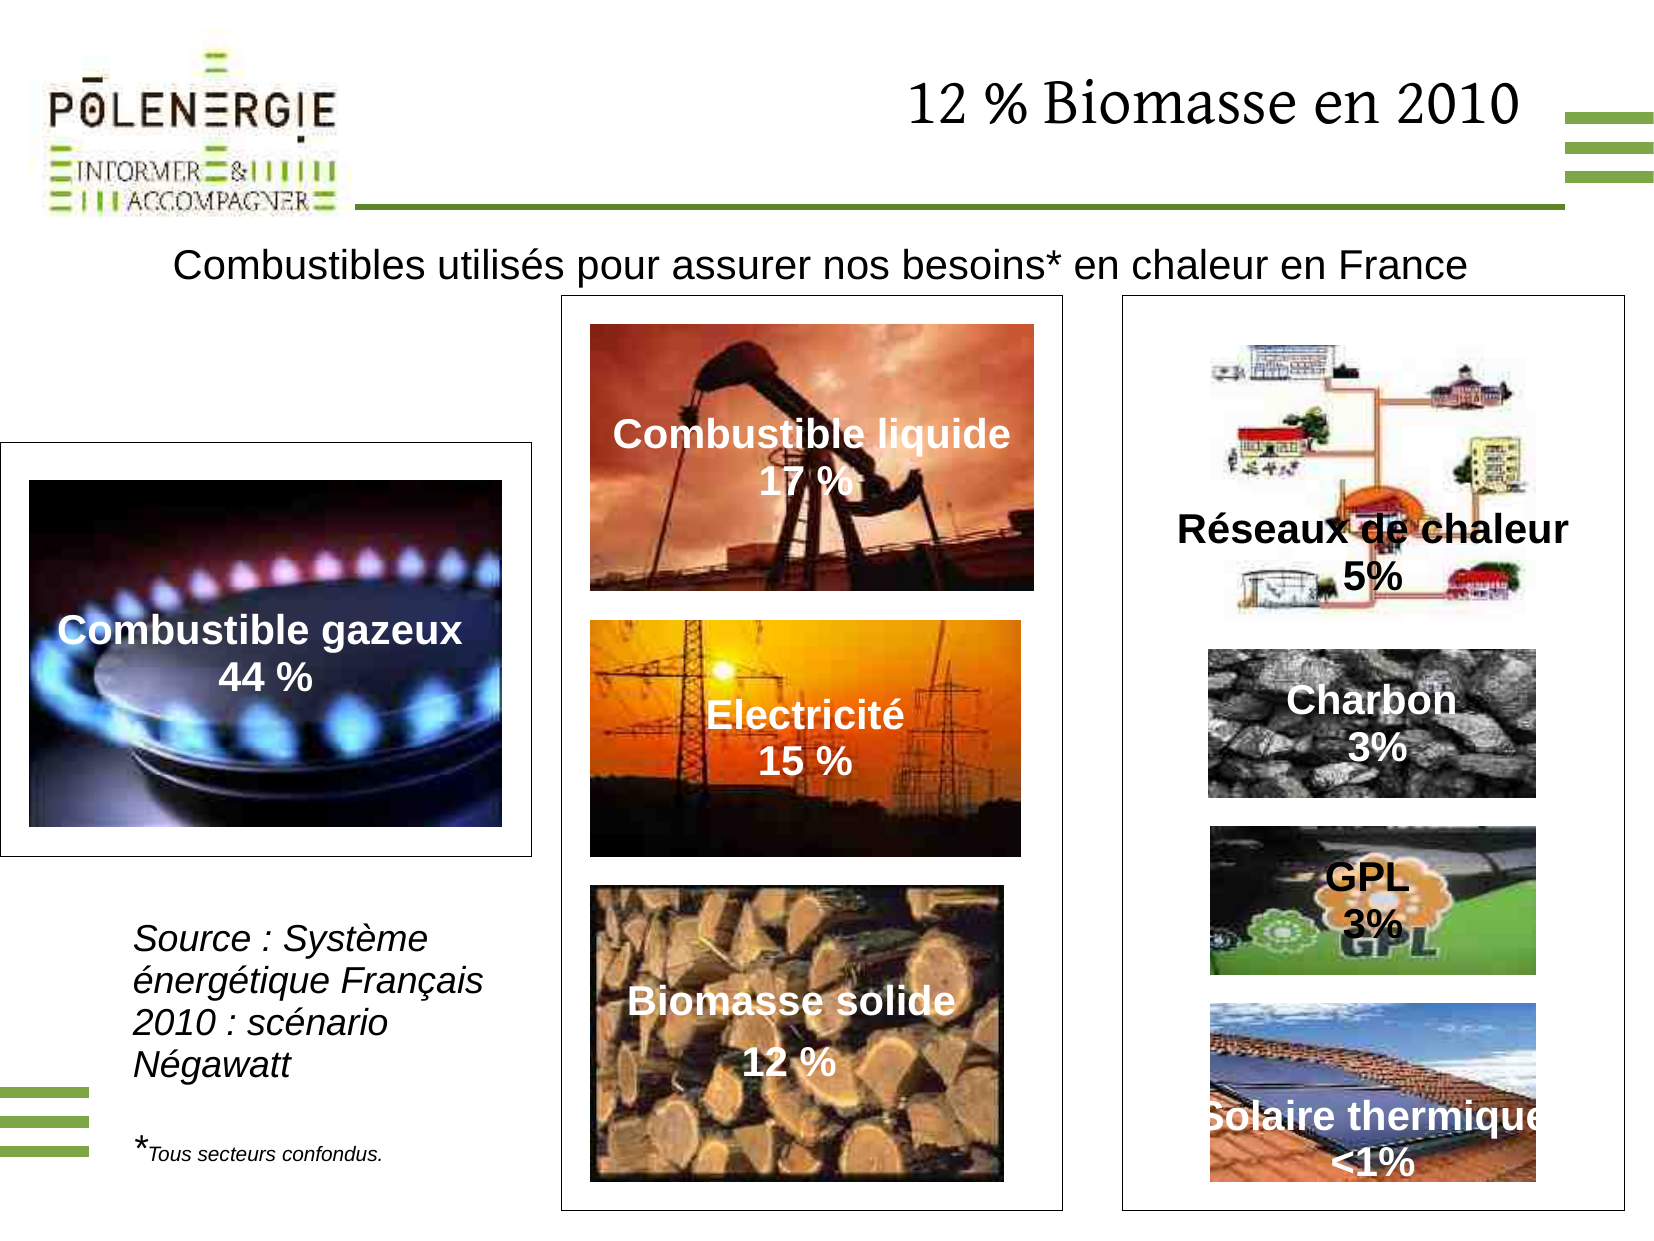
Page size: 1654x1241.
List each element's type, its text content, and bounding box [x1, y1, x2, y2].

picture [1210, 826, 1536, 975]
picture [29, 29, 355, 237]
text_box Source : Système énergétique Français 2010 : scénario Négawatt *Tous secteurs confondus. [118, 909, 502, 1176]
text_box Combustibles utilisés pour assurer nos besoins* en chaleur en France [59, 233, 1595, 296]
picture [1208, 649, 1536, 798]
picture [1210, 1003, 1536, 1182]
picture [590, 324, 1034, 591]
title 12 % Biomasse en 2010 [47, 7, 1536, 201]
picture [590, 620, 1021, 857]
picture [29, 480, 502, 827]
picture [1210, 345, 1536, 621]
picture [590, 885, 1004, 1182]
